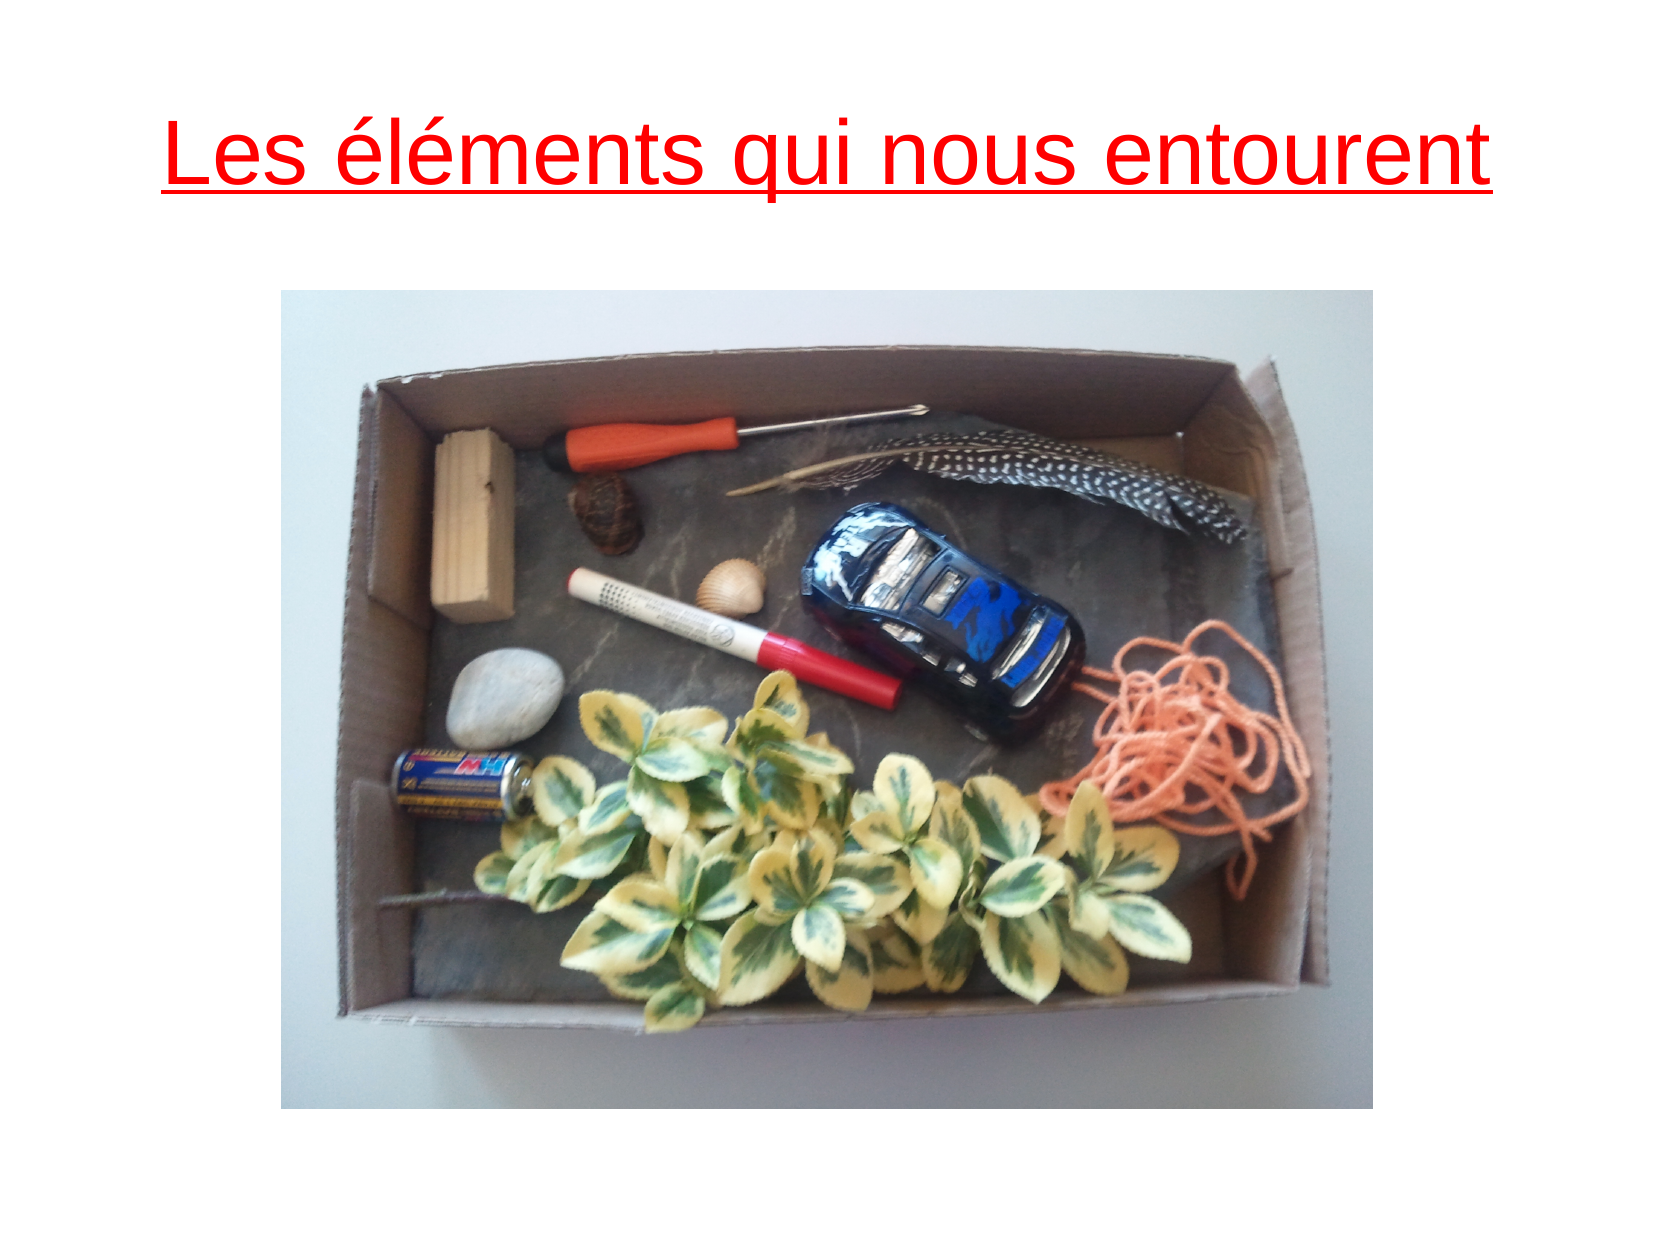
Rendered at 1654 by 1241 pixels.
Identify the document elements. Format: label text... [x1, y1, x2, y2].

picture [281, 290, 1373, 1109]
title Les éléments qui nous entourent [82, 49, 1571, 257]
